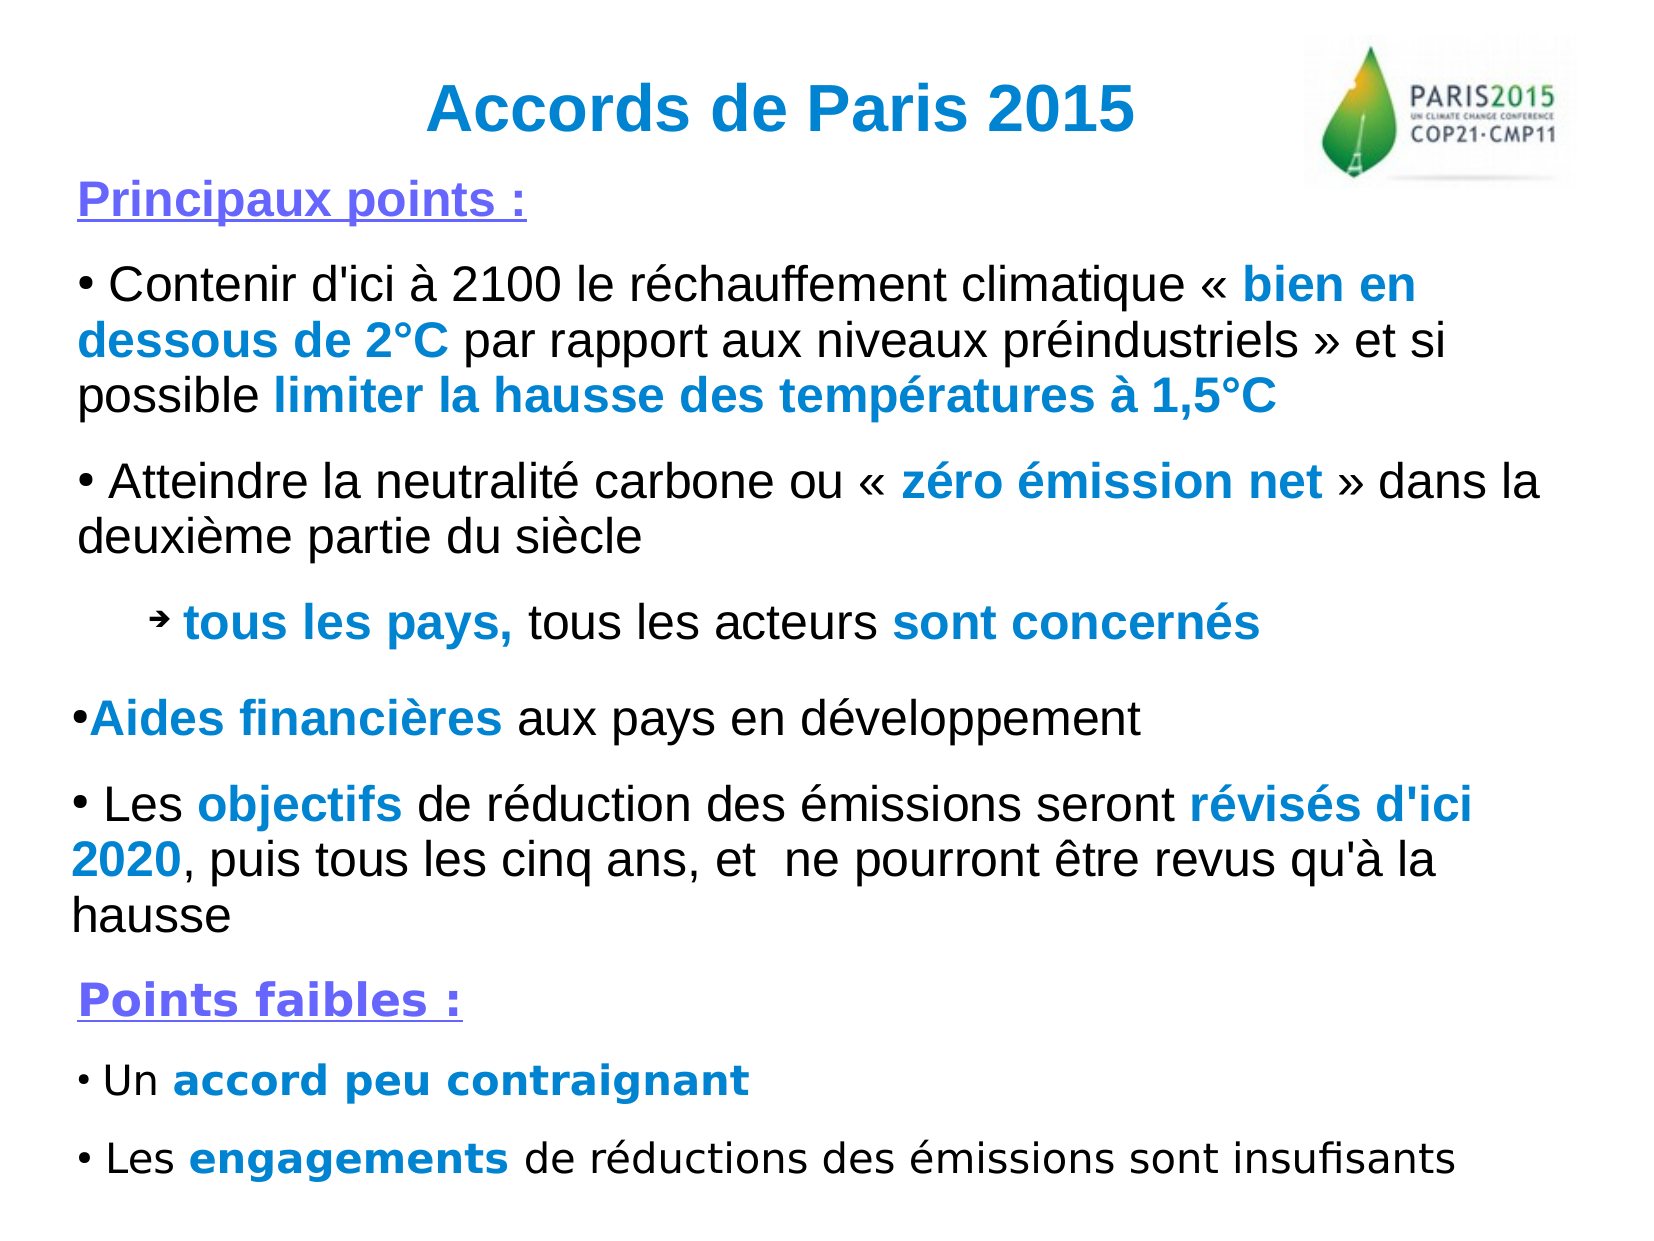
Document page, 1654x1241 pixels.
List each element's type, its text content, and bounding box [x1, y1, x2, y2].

text_box Accords de Paris 2015 [155, 63, 1304, 163]
text_box Aides financières aux pays en développement Les objectifs de réduction des émissions seront révisés d'ici 2020, puis tous les cinq ans, et ne pourront être revus qu'à la hausse [56, 683, 1565, 951]
text_box Points faibles : Un accord peu contraignant Les engagements de réductions des émissions sont insufisants [62, 966, 1571, 1191]
text_box Principaux points : Contenir d'ici à 2100 le réchauffement climatique « bien en dessous de 2°C par rapport aux niveaux préindustriels » et si possible limiter la hausse des températures à 1,5°C Atteindre la neutralité carbone ou « zéro émission net » dans la deuxième partie du siècle tous les pays, tous les acteurs sont concernés [62, 163, 1571, 658]
picture [1304, 35, 1577, 189]
